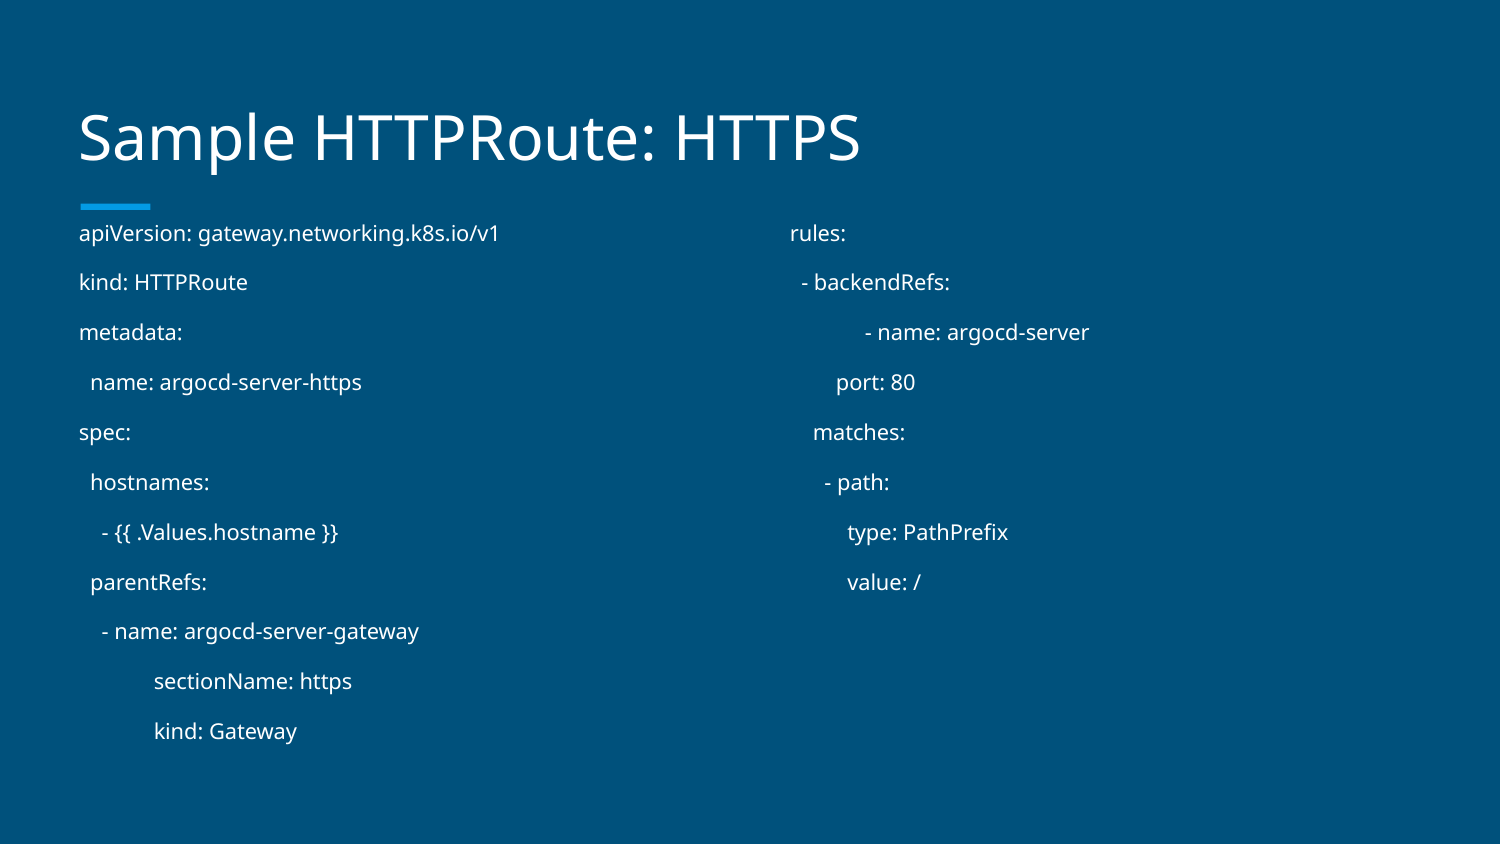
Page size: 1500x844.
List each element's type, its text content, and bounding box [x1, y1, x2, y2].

list rules: - backendRefs: - name: argocd-server port: 80 matches: - path: type: PathPrefix value: / [763, 206, 1420, 750]
title Sample HTTPRoute: HTTPS [63, 75, 1437, 188]
list apiVersion: gateway.networking.k8s.io/v1 kind: HTTPRoute metadata: name: argocd-server-https spec: hostnames: - {{ .Values.hostname }} parentRefs: - name: argocd-server-gateway sectionName: https kind: Gateway [63, 206, 720, 750]
